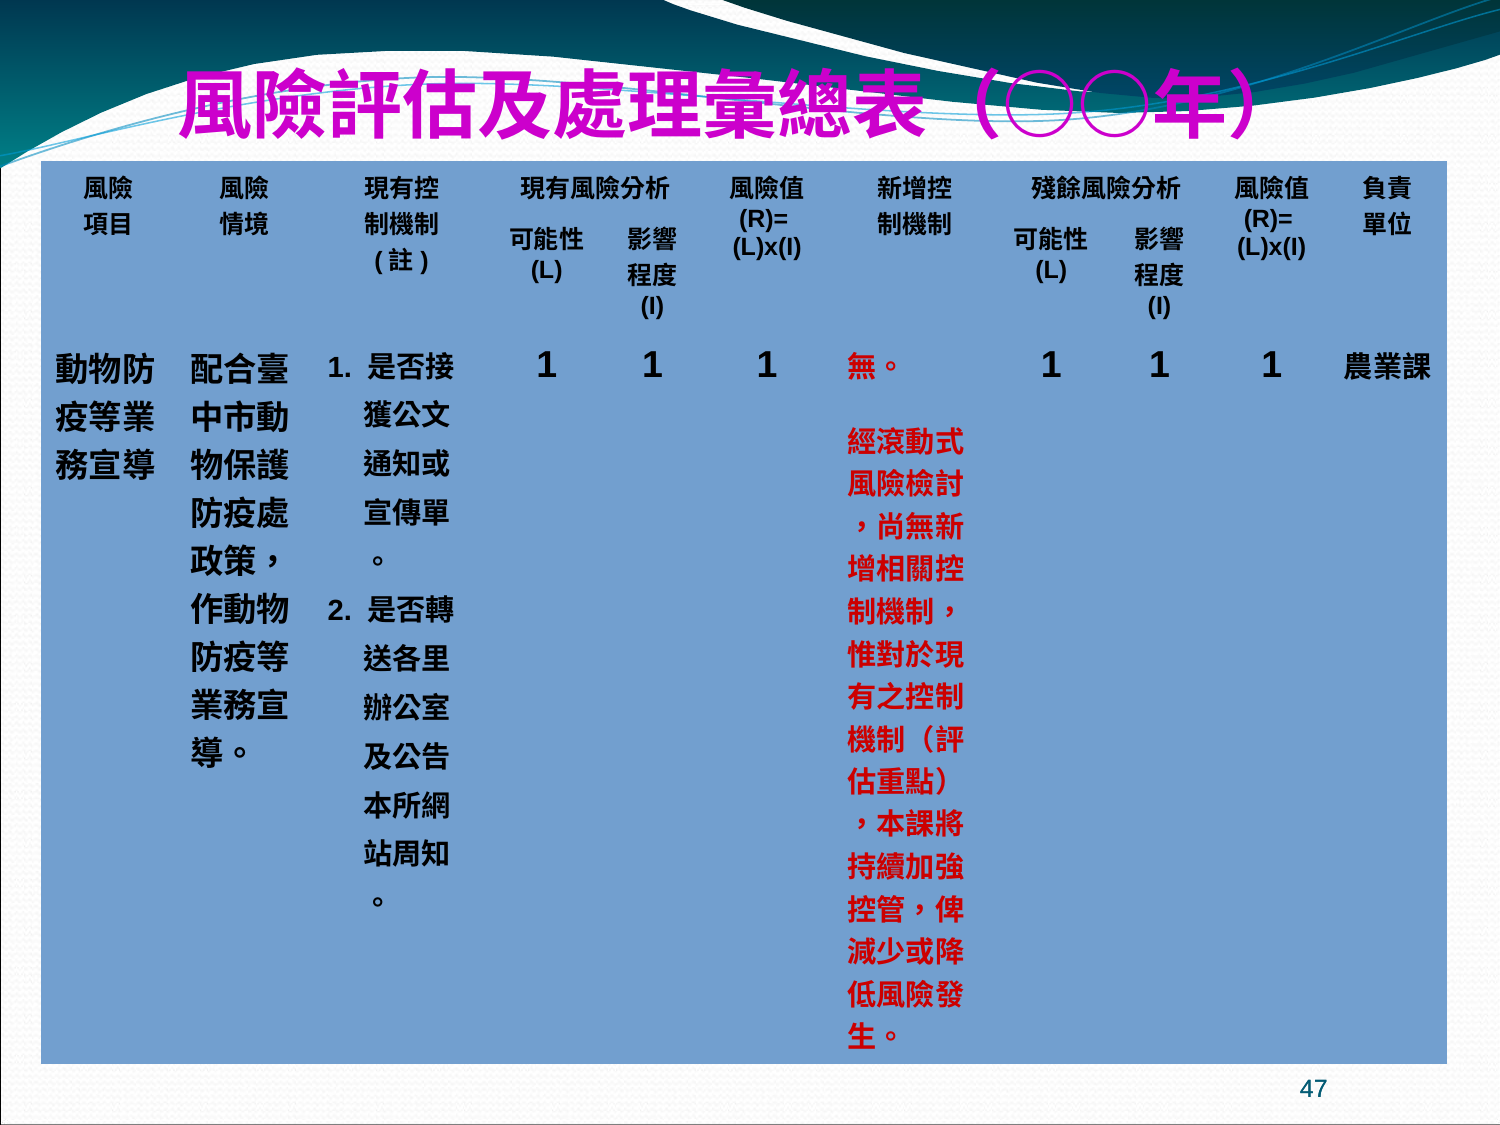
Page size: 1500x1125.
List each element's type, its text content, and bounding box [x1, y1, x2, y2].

table_cell 1 [490, 336, 603, 1064]
title 風險評估及處理彙總表（○○年） [64, 42, 1415, 148]
table_cell 可能性 (L) [490, 212, 603, 336]
table_header 風險值 (R)= (L)x(I) [701, 161, 833, 336]
table_header 風險 情境 [176, 161, 313, 336]
table_cell 1 [1104, 336, 1215, 1064]
table_cell 影響程度 (I) [603, 212, 701, 336]
table_cell 1 [701, 336, 833, 1064]
table_cell 1. 是否接 獲公文 通知或 宣傳單 。 2. 是否轉 送各里 辦公室 及公告 本所網 站周知 。 [313, 336, 490, 1064]
table_cell 動物防疫等業務宣導 [41, 336, 176, 1064]
table_header 風險 項目 [41, 161, 176, 336]
table_cell 可能性 (L) [998, 212, 1104, 336]
table_cell 1 [998, 336, 1104, 1064]
table_header 負責 單位 [1329, 161, 1447, 336]
table_header 現有控 制機制 (註) [313, 161, 490, 336]
table_header 殘餘風險分析 [998, 161, 1215, 212]
table_cell 1 [1215, 336, 1329, 1064]
table_header 現有風險分析 [490, 161, 701, 212]
table_cell 1 [603, 336, 701, 1064]
text_box [1299, 1064, 1426, 1103]
table_cell 無。 經滾動式 風險檢討 ，尚無新 增相關控 制機制， 惟對於現 有之控制 機制（評 估重點） ，本課將 持續加強 控管，俾 減少或降 低風險發 生。 [833, 336, 998, 1064]
table_header 新增控 制機制 [833, 161, 998, 336]
table_cell 農業課 [1329, 336, 1447, 1064]
table_header 風險值 (R)= (L)x(I) [1215, 161, 1329, 336]
table_cell 影響 程度 (I) [1104, 212, 1215, 336]
table_cell 配合臺中市動物保護防疫處政策，作動物防疫等業務宣導。 [176, 336, 313, 1064]
